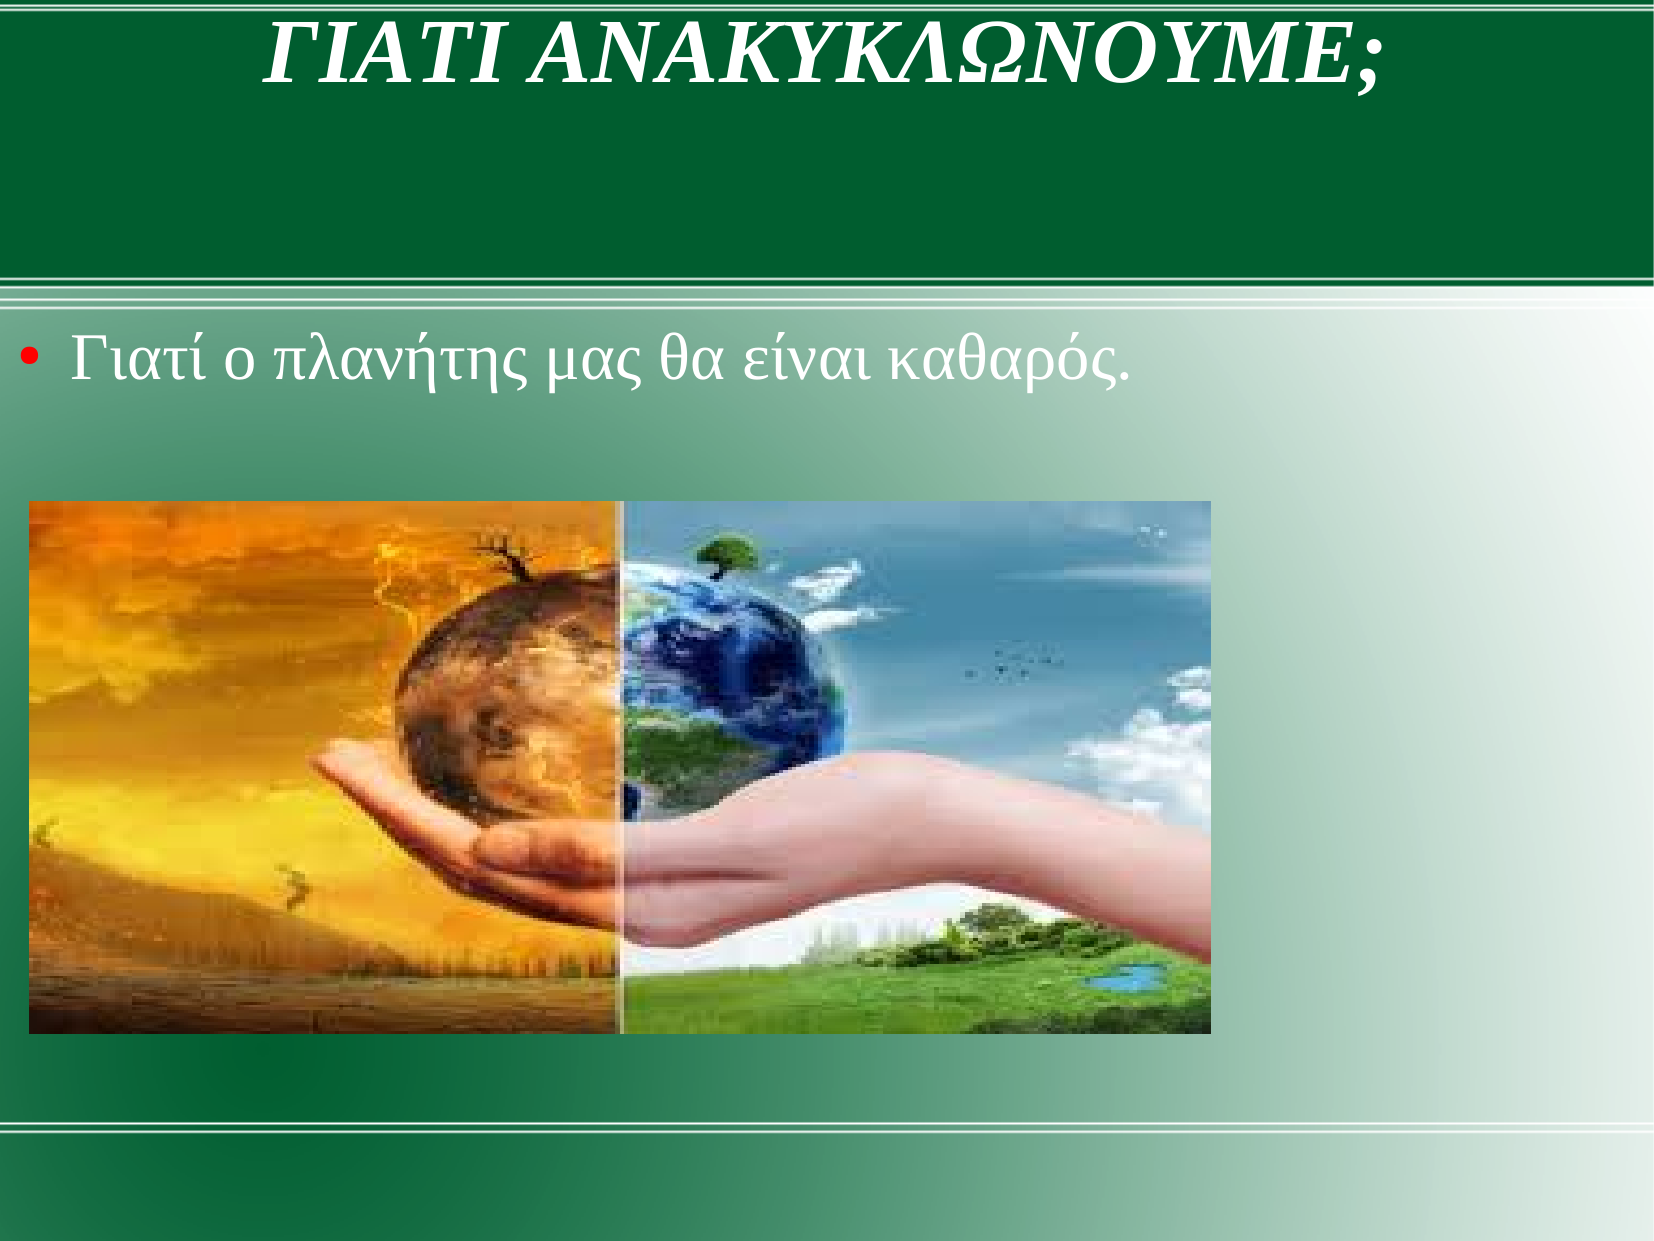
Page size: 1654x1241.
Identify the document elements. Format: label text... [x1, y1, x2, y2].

list Γιατί ο πλανήτης μας θα είναι καθαρός. [0, 113, 1571, 414]
picture [0, 0, 1654, 1241]
picture [0, 0, 82, 113]
title ΓΙΑΤΙ ΑΝΑΚΥΚΛΩΝΟΥΜΕ; [82, 0, 1571, 113]
